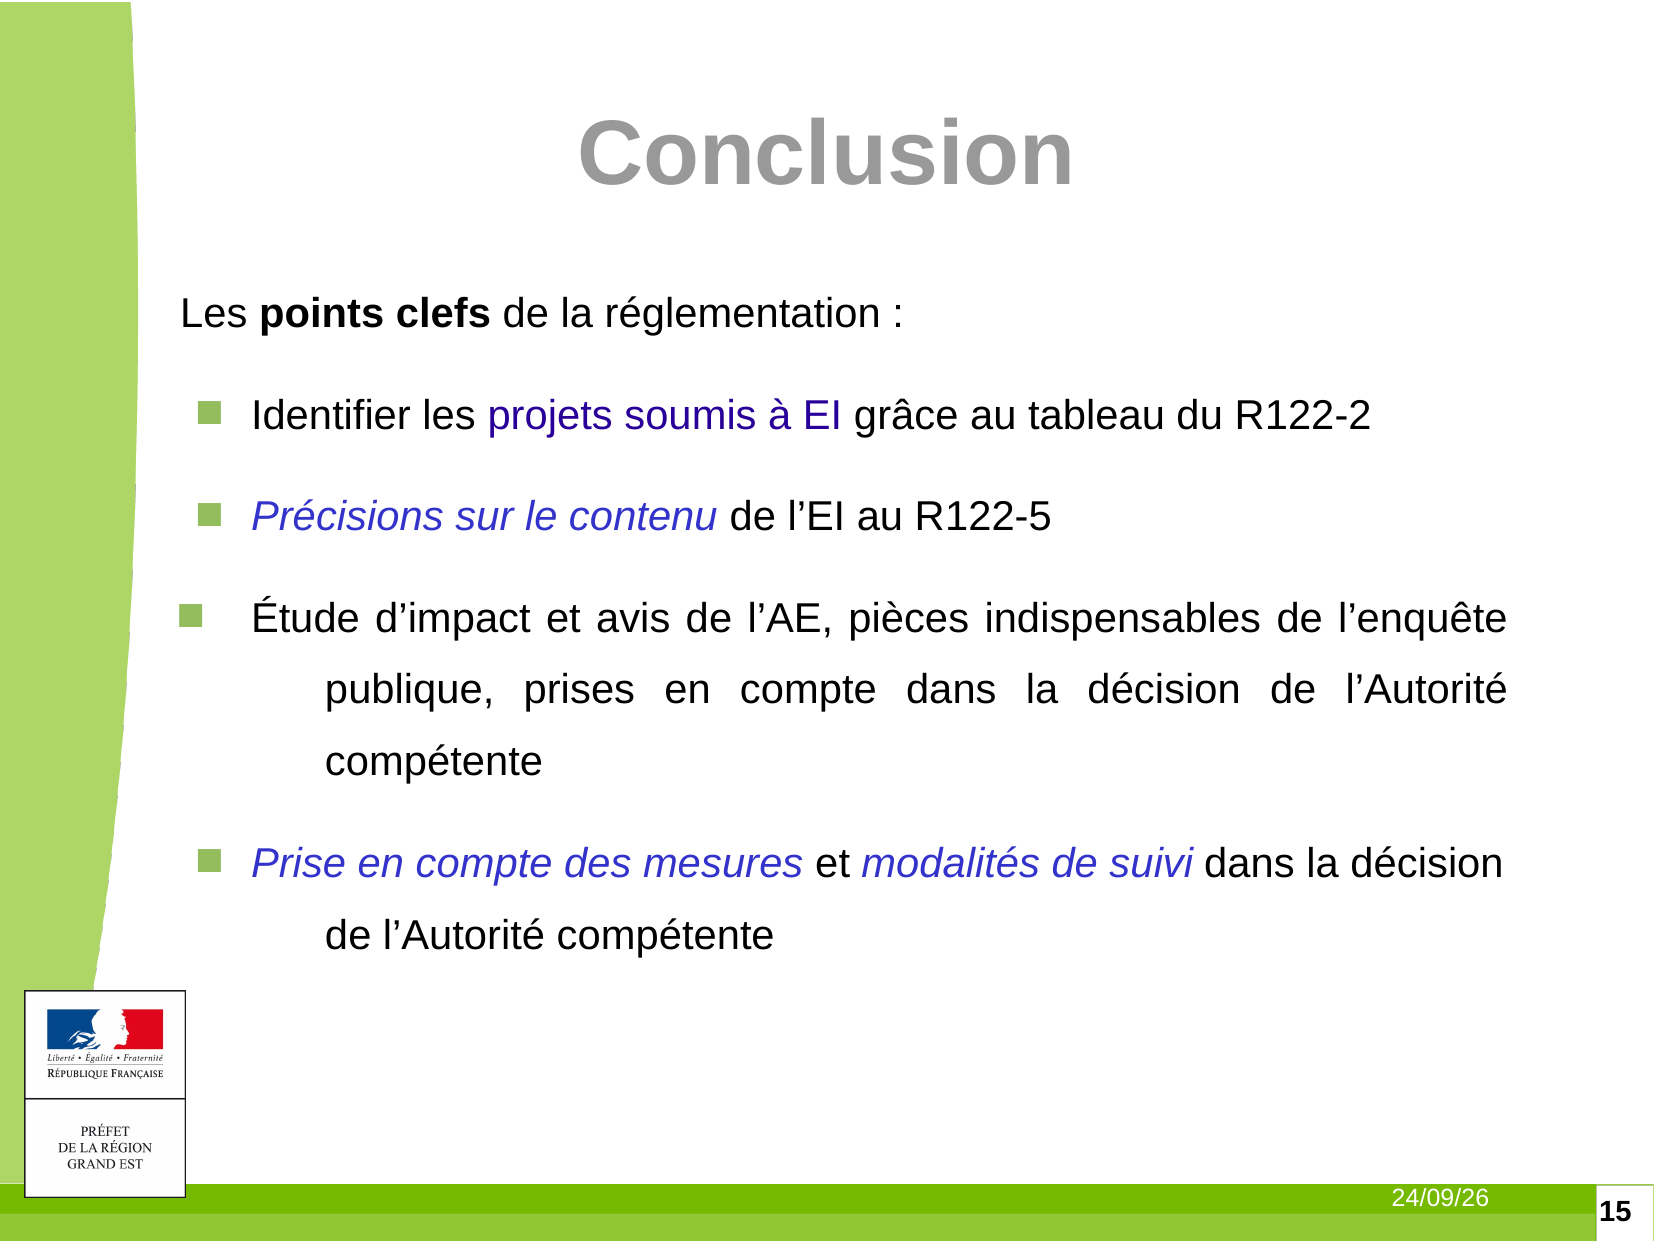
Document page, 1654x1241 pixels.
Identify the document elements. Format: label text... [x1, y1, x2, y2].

list Les points clefs de la réglementation : Identifier les projets soumis à EI grâce au tableau du R122-2 Précisions sur le contenu de l’EI au R122-5 Étude d’impact et avis de l’AE, pièces indispensables de l’enquête publique, prises en compte dans la décision de l’Autorité compétente Prise en compte des mesures et modalités de suivi dans la décision de l’Autorité compétente [179, 290, 1509, 1010]
picture [0, 2, 1654, 1241]
title Conclusion [82, 49, 1571, 257]
